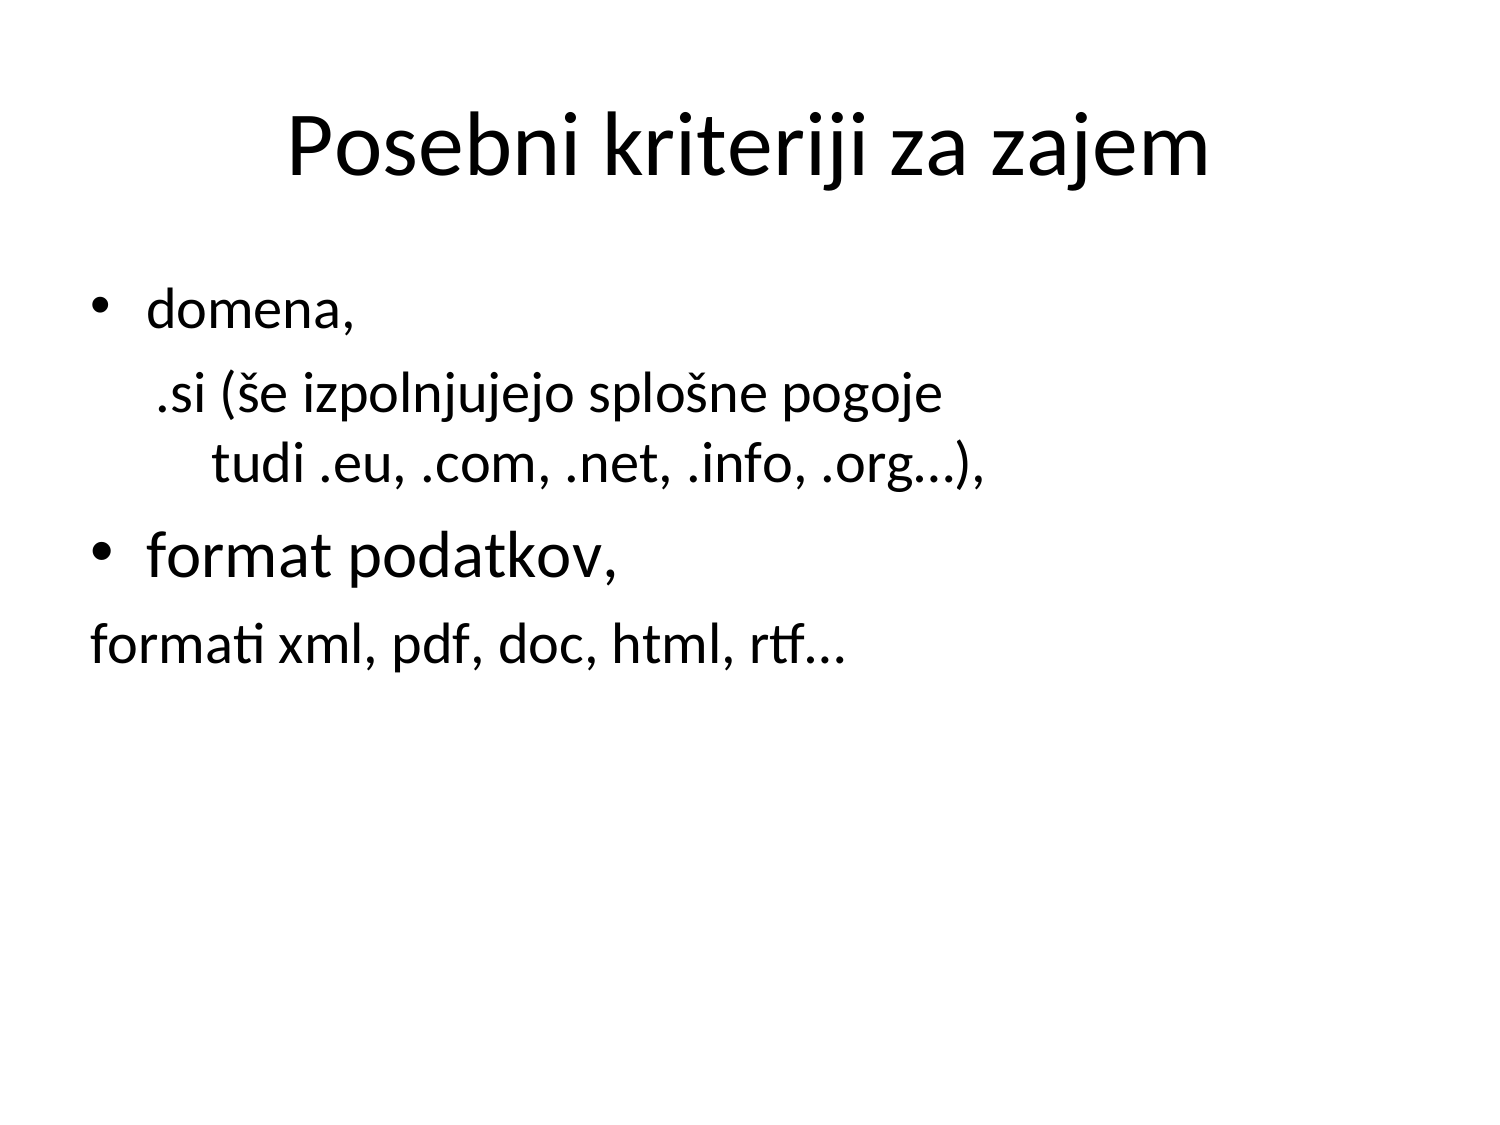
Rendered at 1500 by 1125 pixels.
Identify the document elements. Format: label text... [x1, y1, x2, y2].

title Posebni kriteriji za zajem [75, 45, 1426, 233]
list domena, .si (še izpolnjujejo splošne pogoje tudi .eu, .com, .net, .info, .org…), format podatkov, formati xml, pdf, doc, html, rtf… [75, 262, 1426, 1006]
